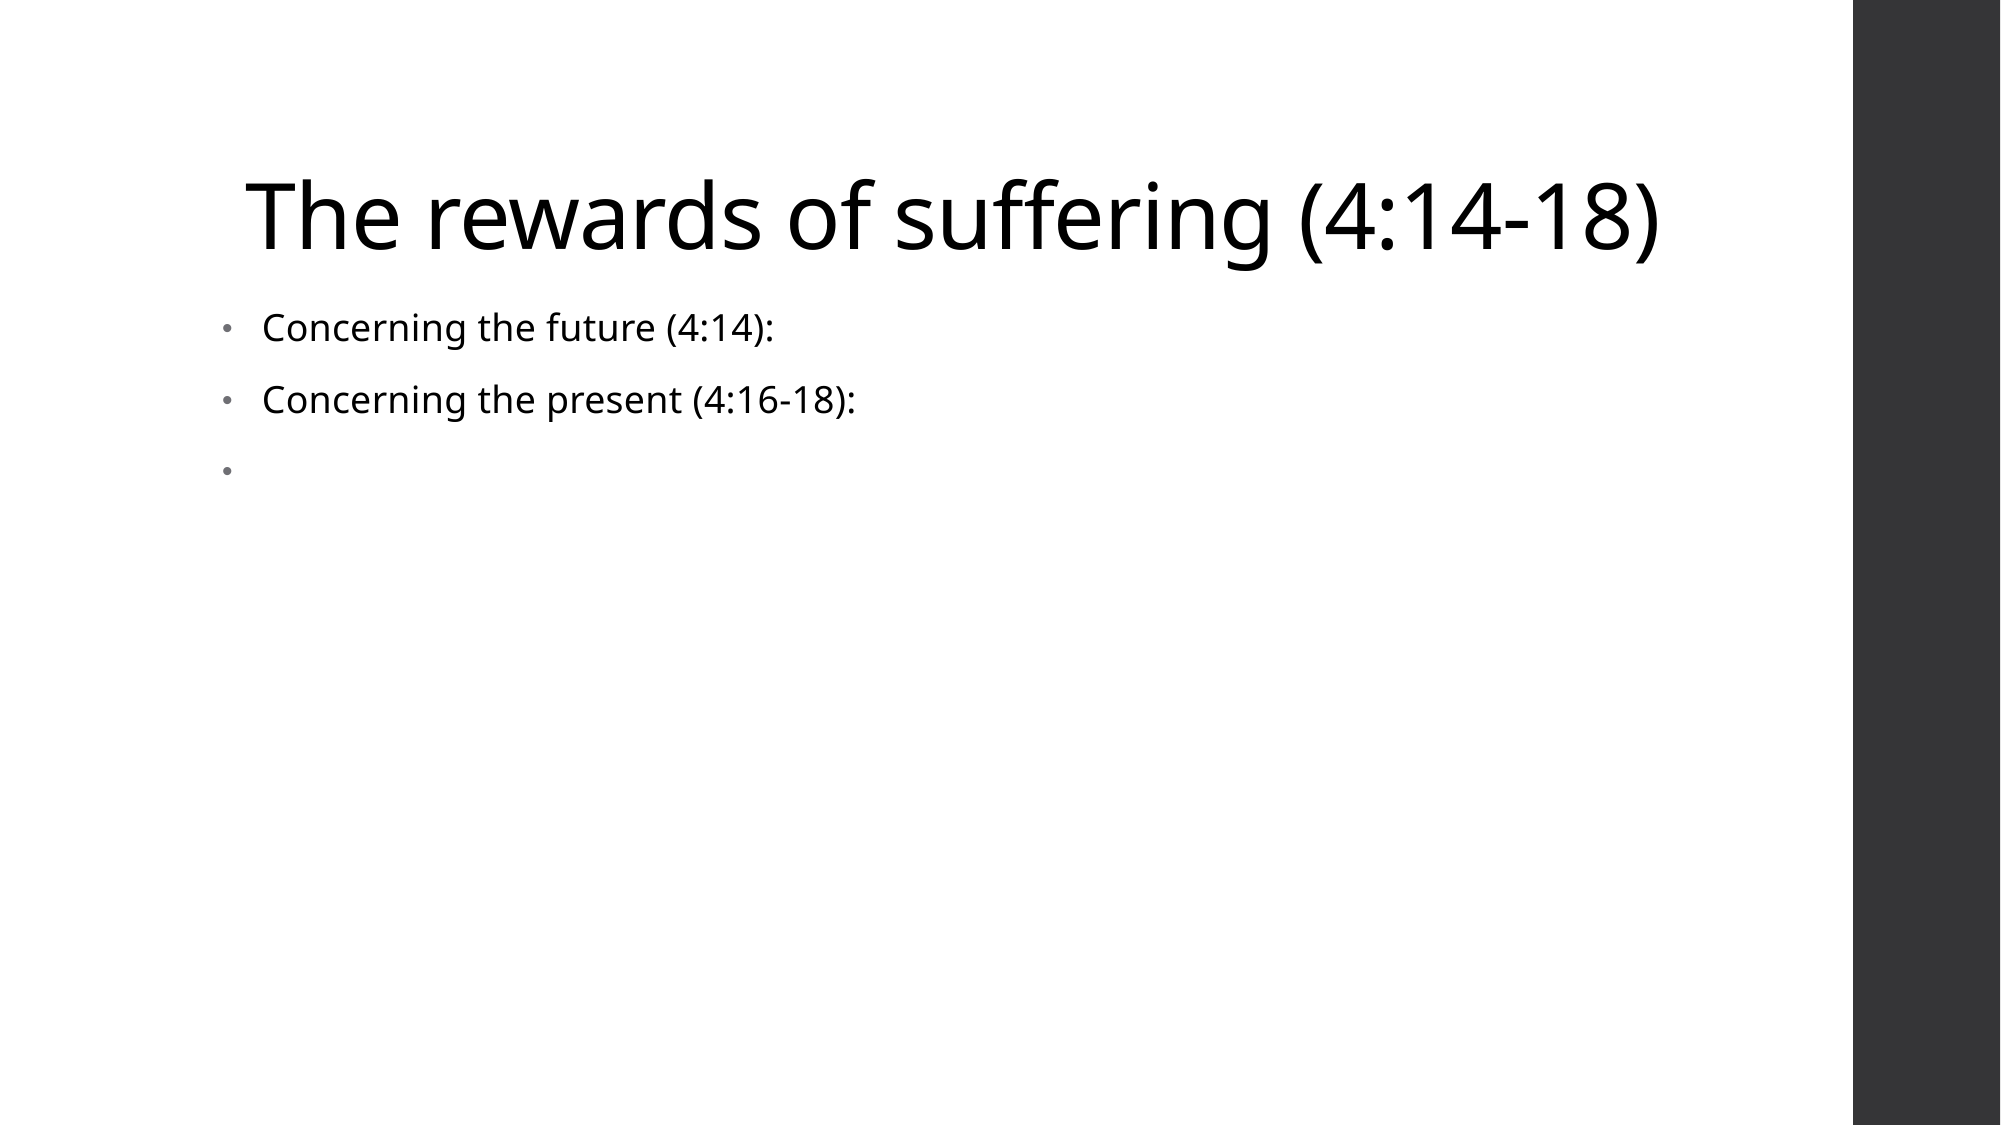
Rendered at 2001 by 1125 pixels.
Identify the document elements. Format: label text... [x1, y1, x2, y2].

title The rewards of suffering (4:14-18) [206, 60, 1797, 278]
list Concerning the future (4:14): Concerning the present (4:16-18): [206, 299, 1617, 1014]
